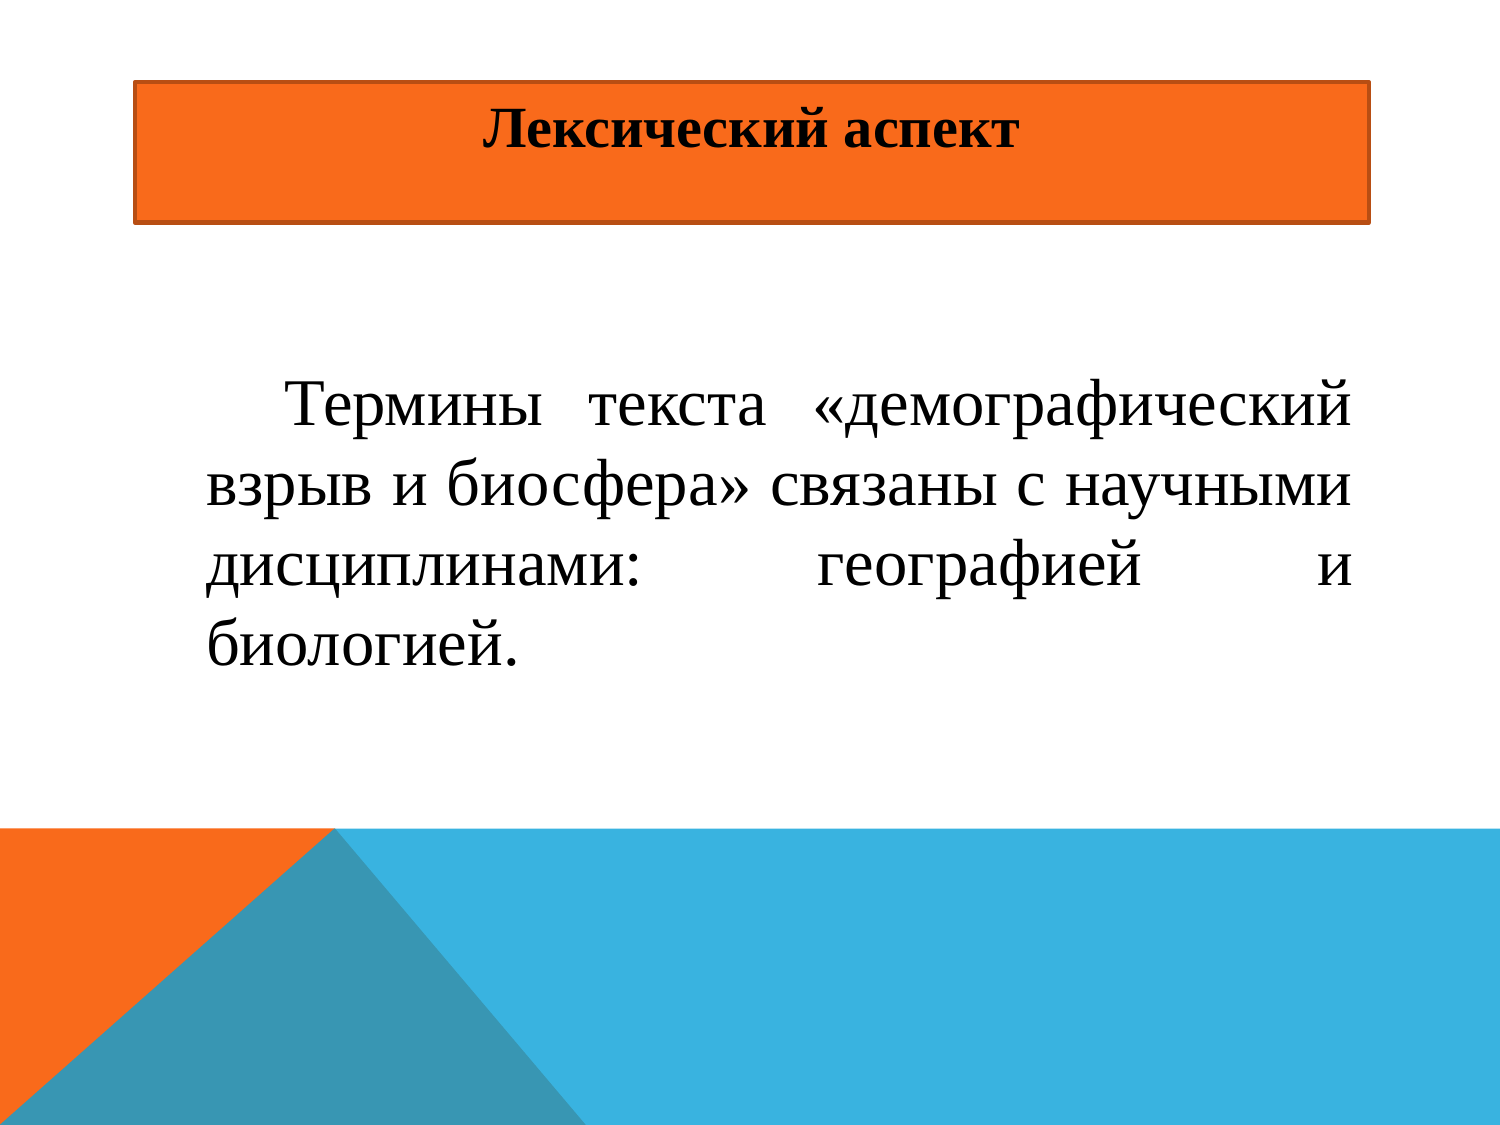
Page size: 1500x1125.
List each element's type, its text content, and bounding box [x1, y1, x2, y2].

title Лексический аспект [135, 82, 1369, 223]
list Термины текста «демографический взрыв и биосфера» связаны с научными дисциплинами: географией и биологией. [135, 351, 1369, 768]
